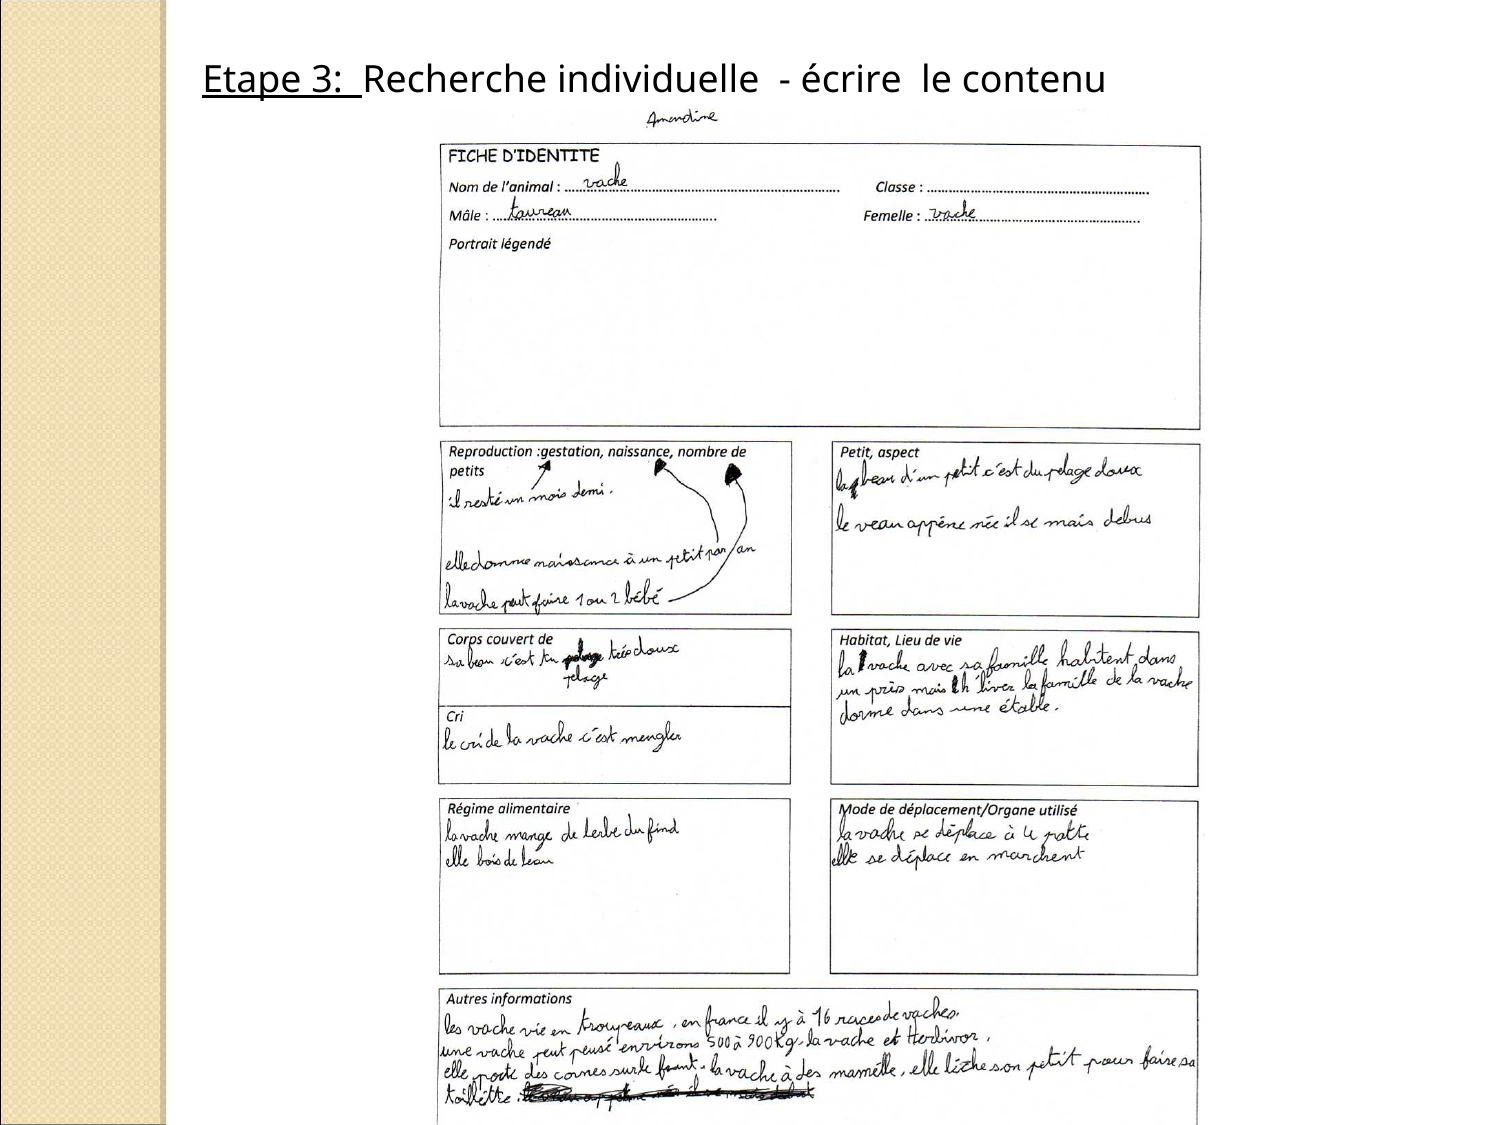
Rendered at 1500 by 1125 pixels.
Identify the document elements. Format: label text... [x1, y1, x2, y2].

picture [0, 0, 166, 1125]
picture [433, 108, 1208, 1125]
text_box Etape 3: Recherche individuelle - écrire le contenu [187, 46, 1383, 108]
